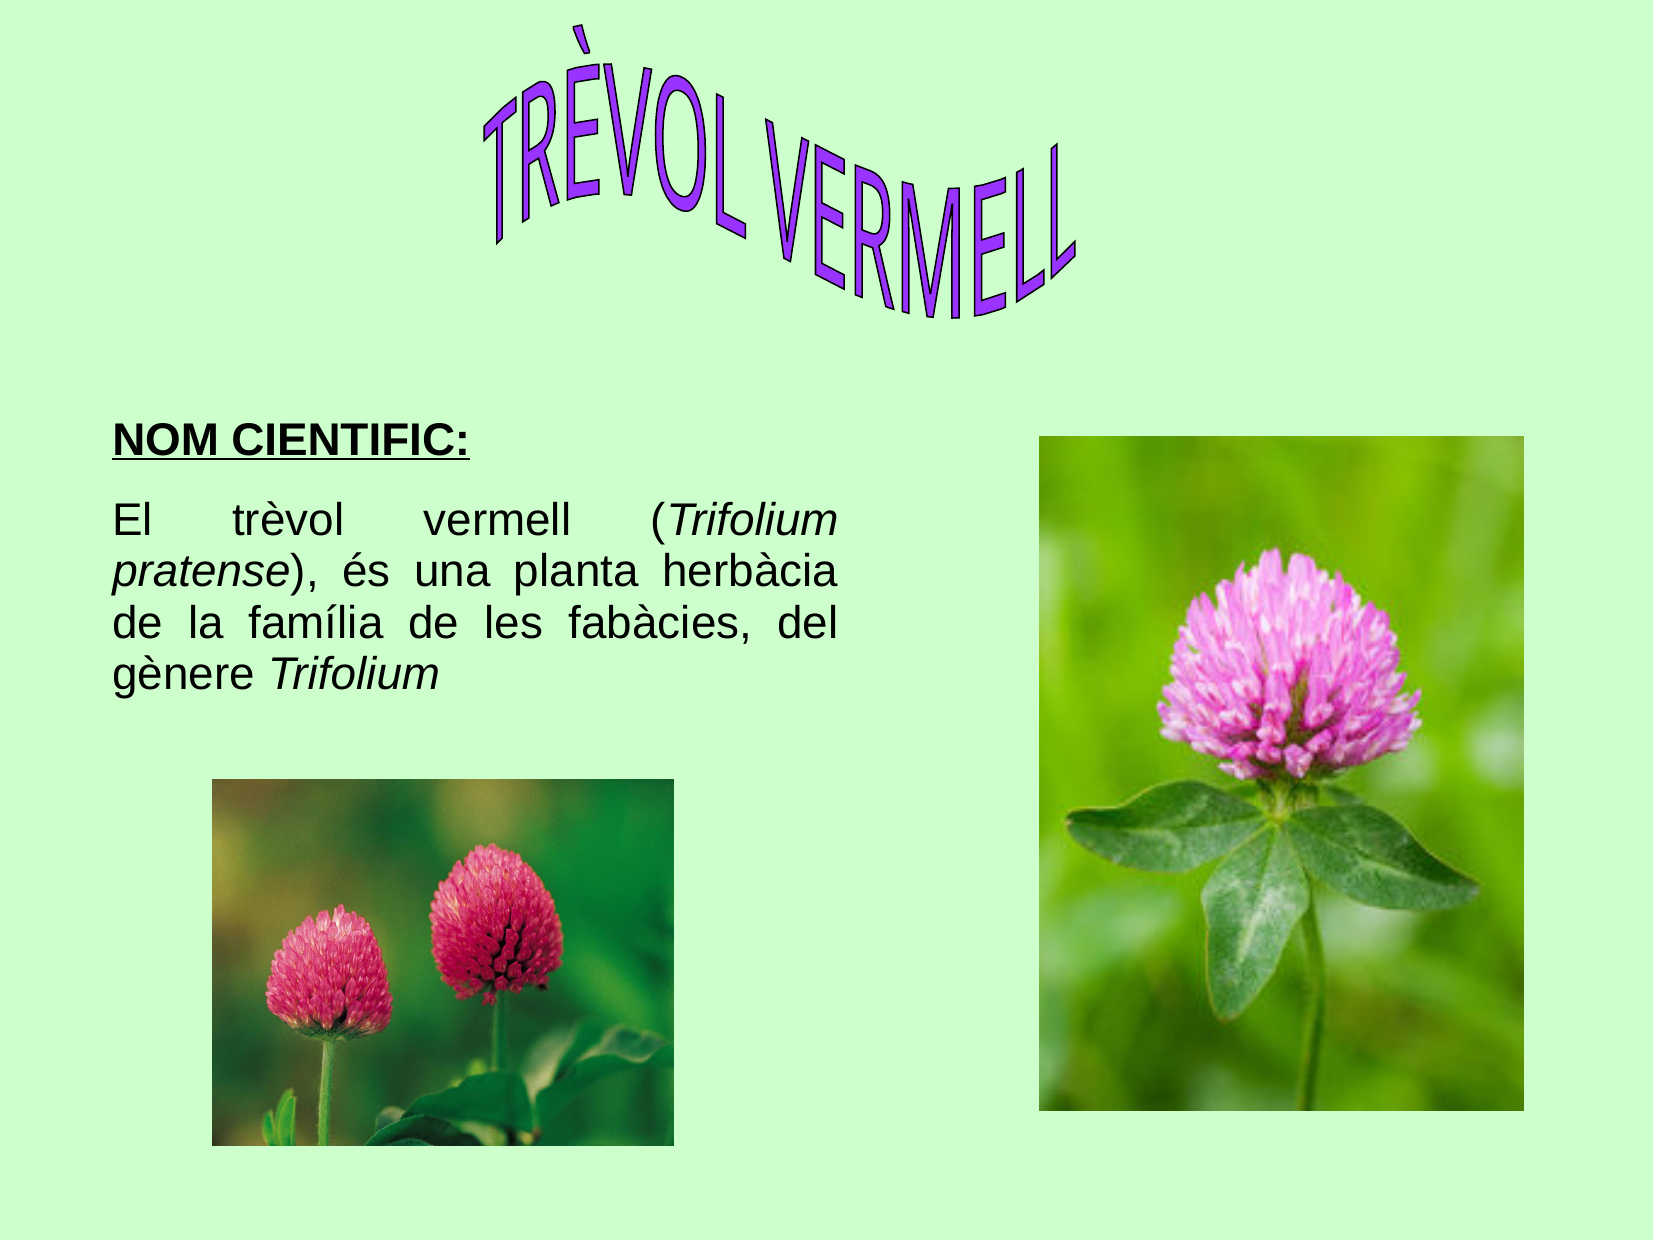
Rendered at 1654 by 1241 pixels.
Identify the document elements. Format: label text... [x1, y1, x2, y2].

text_box TRÈVOL VERMELL [655, 75, 706, 212]
list NOM CIENTIFIC: El trèvol vermell (Trifolium pratense), és una planta herbàcia de la família de les fabàcies, del gènere Trifolium [112, 413, 839, 875]
text_box TRÈVOL VERMELL [567, 64, 599, 200]
text_box TRÈVOL VERMELL [855, 165, 894, 310]
picture [1039, 436, 1524, 1111]
text_box TRÈVOL VERMELL [902, 181, 960, 319]
text_box TRÈVOL VERMELL [484, 97, 516, 244]
picture [212, 779, 674, 1146]
text_box TRÈVOL VERMELL [1016, 168, 1044, 302]
text_box TRÈVOL VERMELL [522, 81, 559, 222]
text_box TRÈVOL VERMELL [716, 93, 746, 239]
text_box TRÈVOL VERMELL [1051, 144, 1075, 279]
text_box TRÈVOL VERMELL [573, 24, 590, 54]
text_box TRÈVOL VERMELL [974, 177, 1006, 316]
text_box TRÈVOL VERMELL [815, 144, 845, 290]
text_box TRÈVOL VERMELL [765, 119, 809, 262]
text_box TRÈVOL VERMELL [603, 64, 652, 196]
